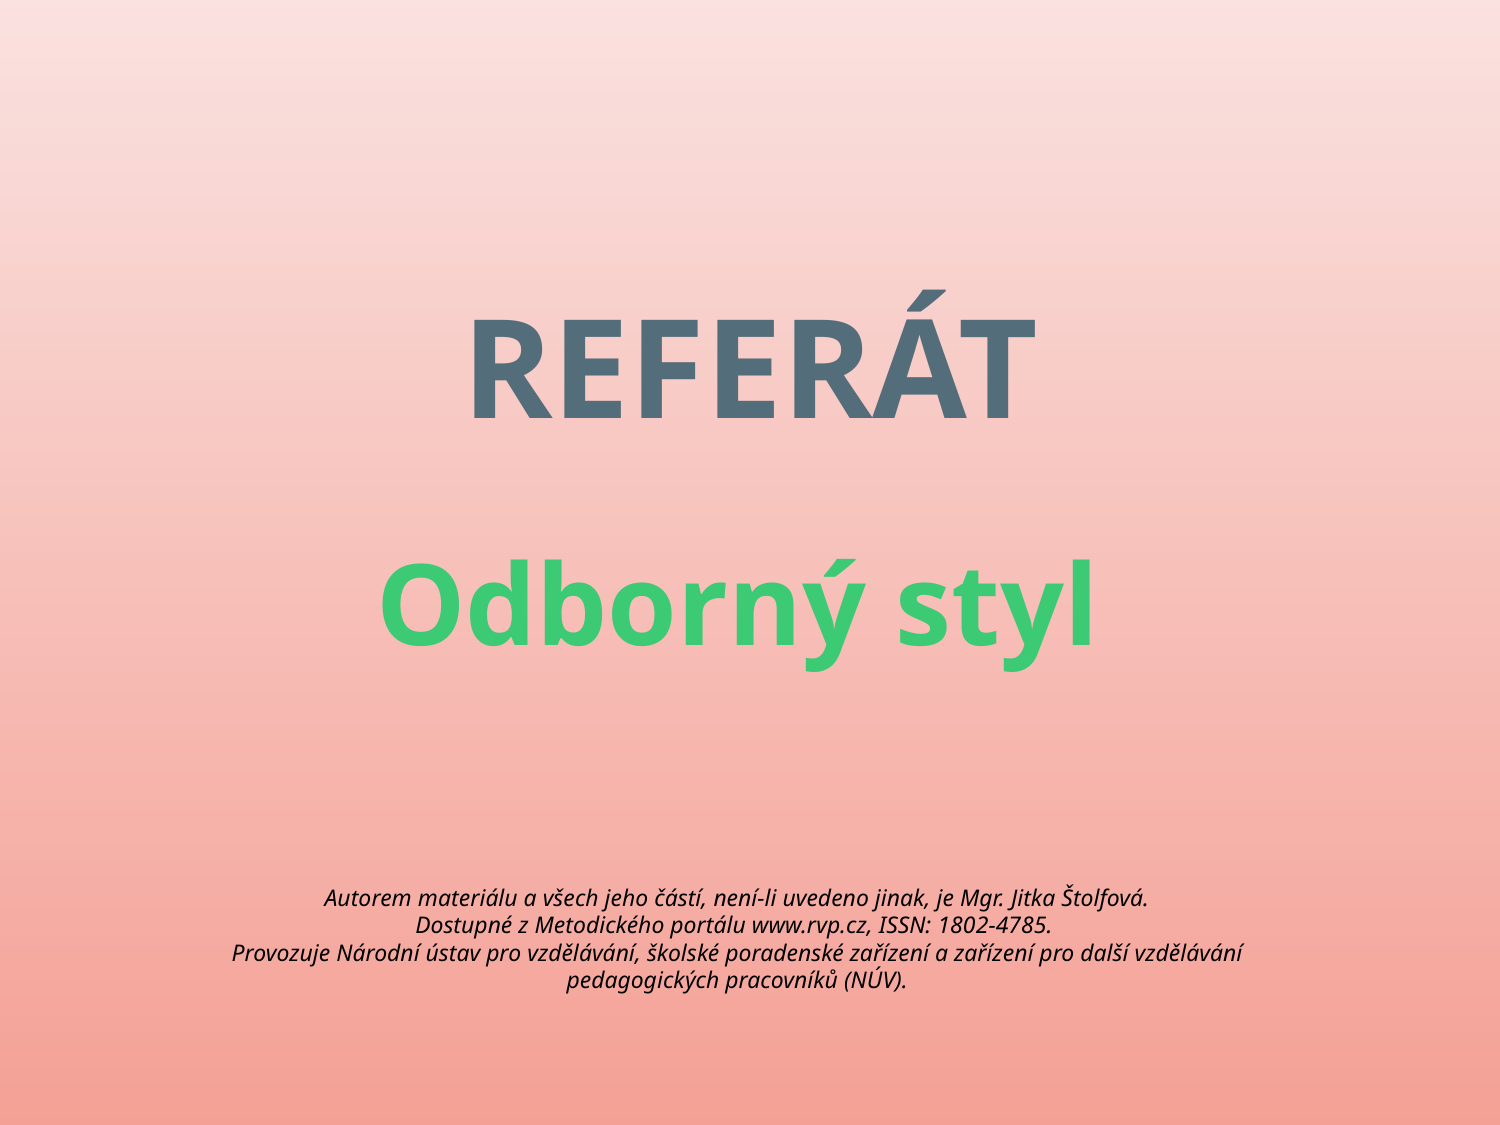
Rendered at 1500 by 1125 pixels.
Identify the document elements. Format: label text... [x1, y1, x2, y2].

text_box Odborný styl Autorem materiálu a všech jeho částí, není-li uvedeno jinak, je Mgr. Jitka Štolfová. Dostupné z Metodického portálu www.rvp.cz, ISSN: 1802-4785. Provozuje Národní ústav pro vzdělávání, školské poradenské zařízení a zařízení pro další vzdělávání pedagogických pracovníků (NÚV). [212, 525, 1263, 1125]
title REFERÁT [75, 247, 1426, 489]
